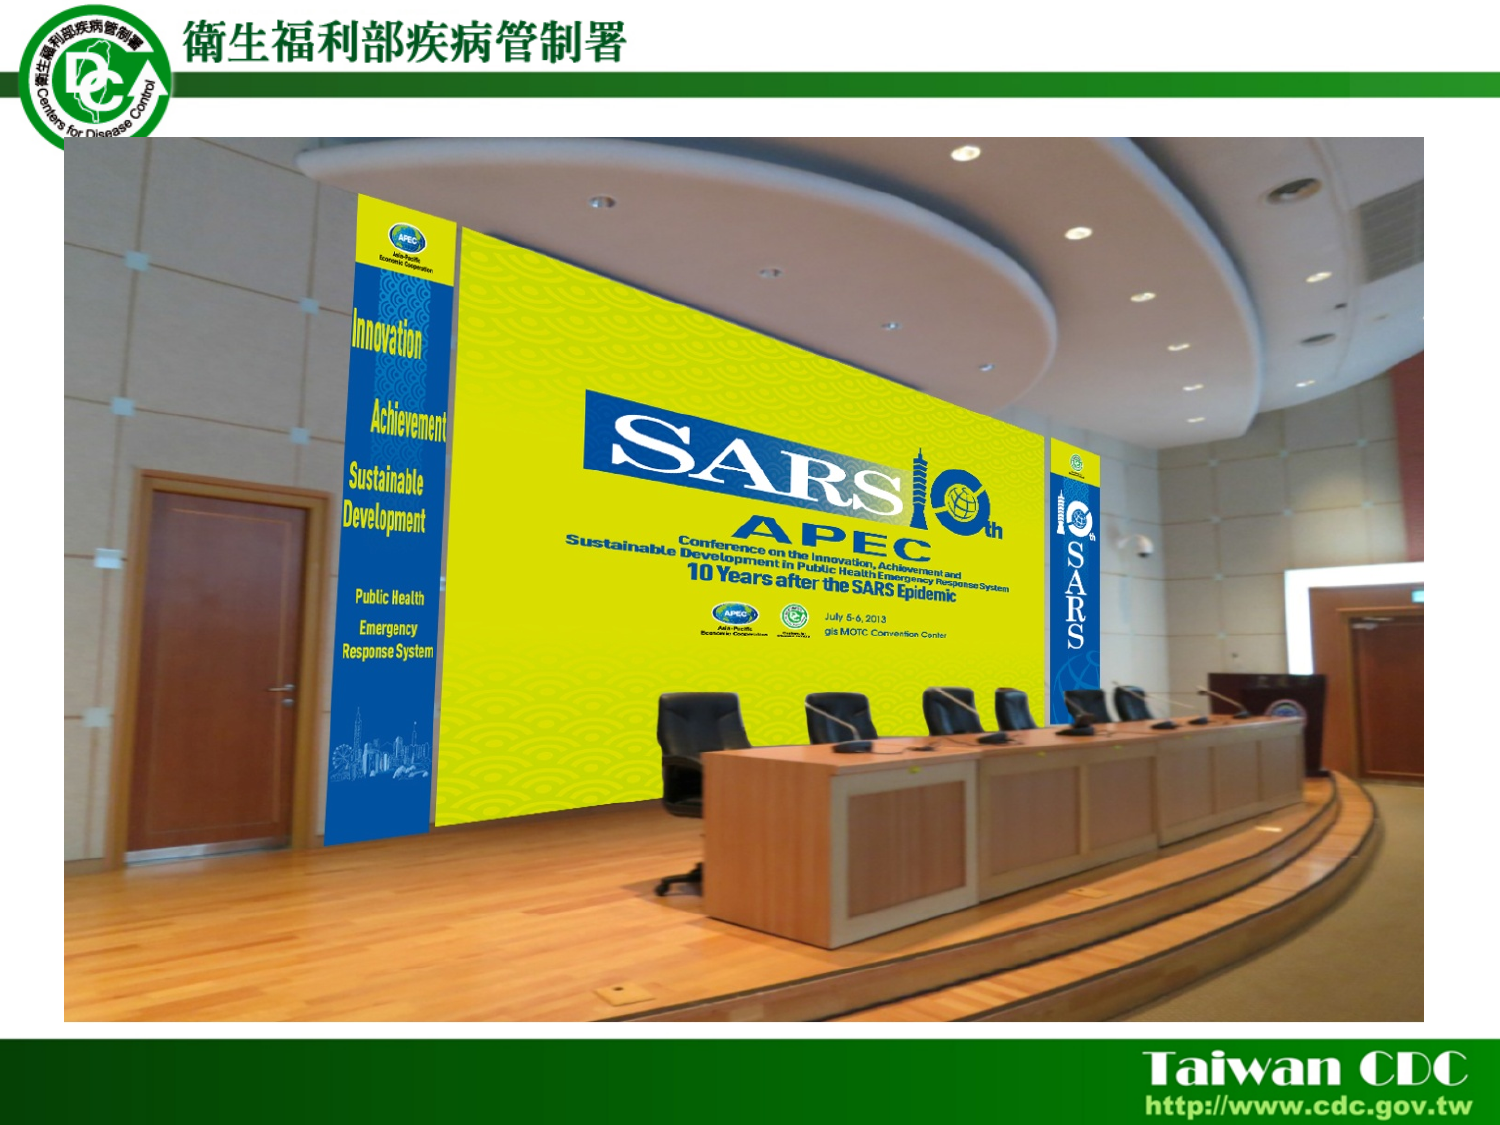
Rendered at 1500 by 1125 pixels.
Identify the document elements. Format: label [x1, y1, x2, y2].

picture [64, 137, 1424, 1024]
